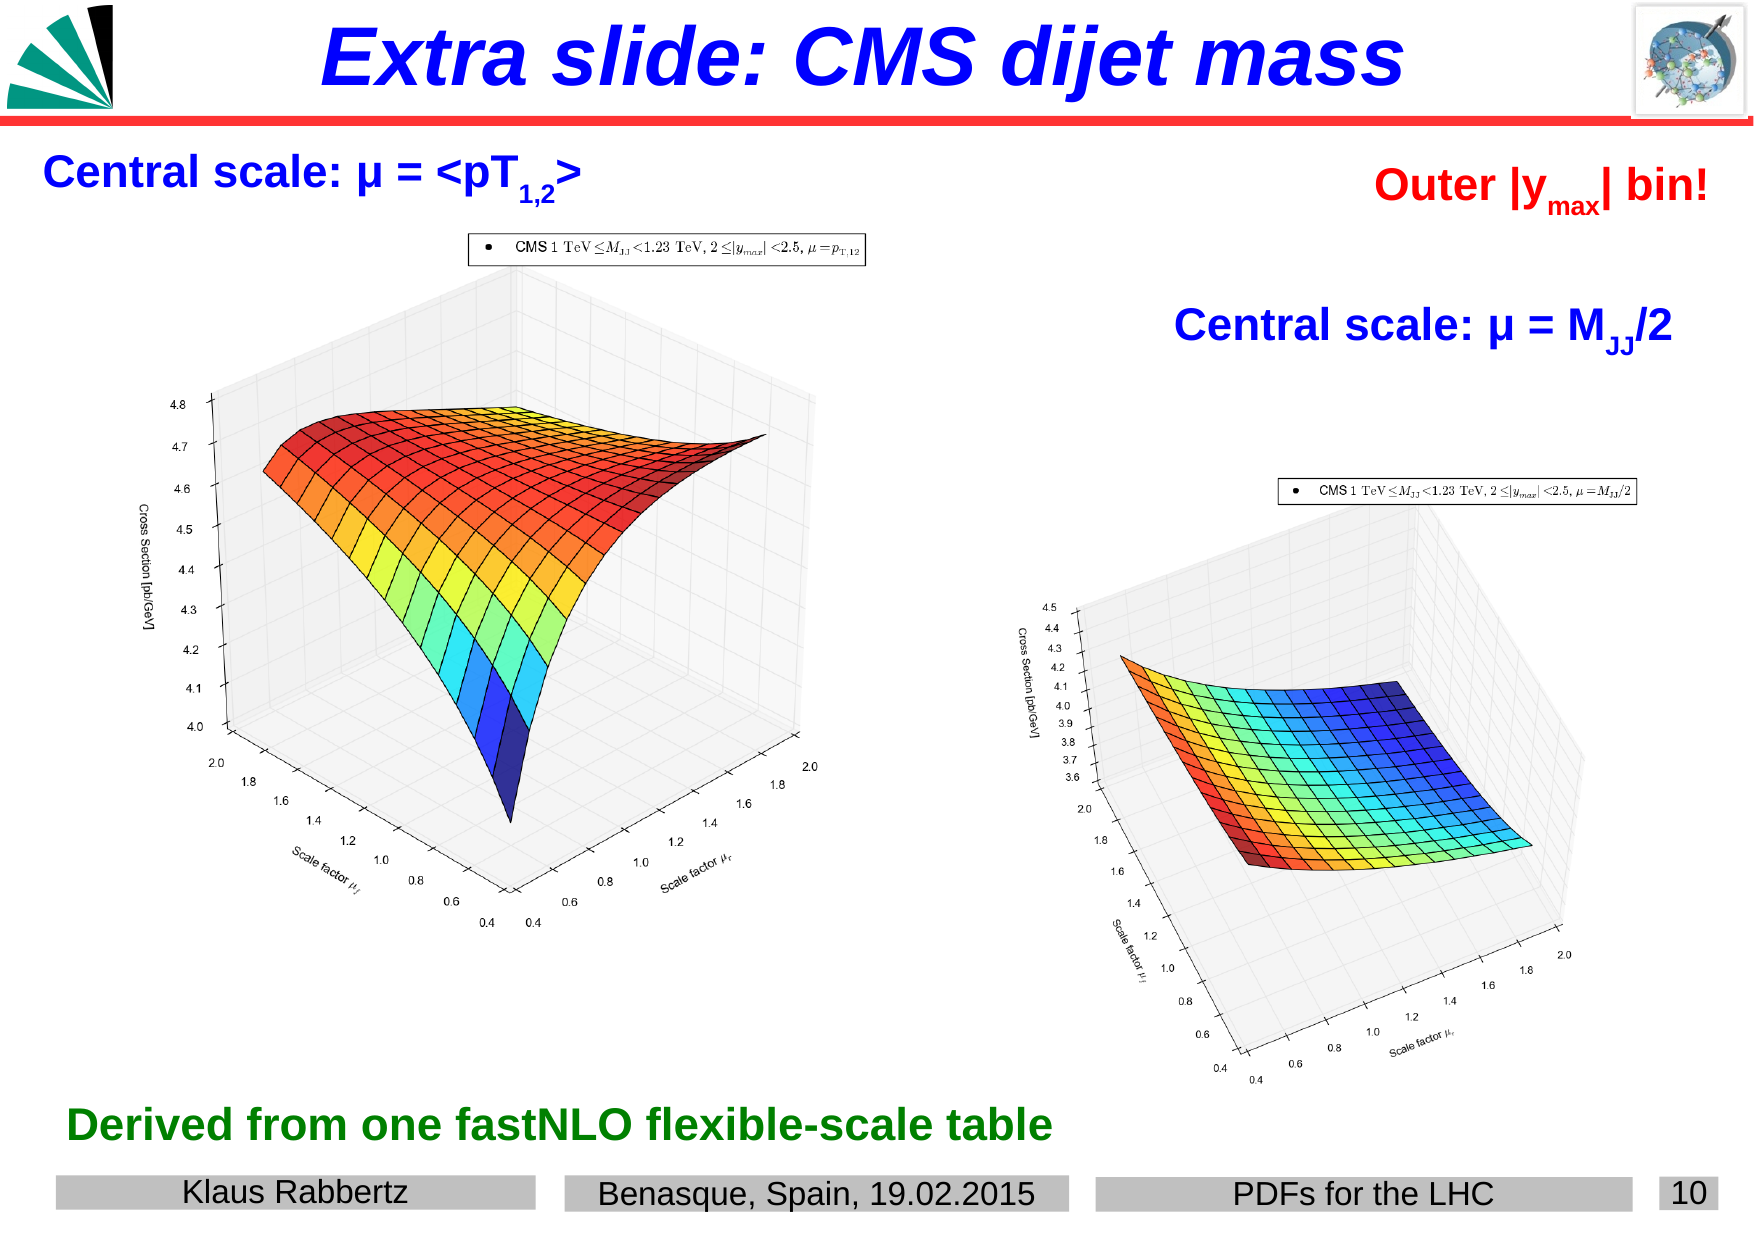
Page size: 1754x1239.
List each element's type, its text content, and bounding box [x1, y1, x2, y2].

title Extra slide: CMS dijet mass [123, 0, 1606, 114]
picture [7, 5, 113, 110]
picture [1631, 2, 1748, 119]
picture [15, 139, 1726, 1164]
text_box Derived from one fastNLO flexible-scale table [54, 1092, 1066, 1156]
text_box Central scale: μ = <pT1,2> [30, 140, 595, 215]
text_box Central scale: μ = MJJ/2 [1162, 292, 1686, 368]
text_box Outer |ymax| bin! [1362, 153, 1721, 228]
